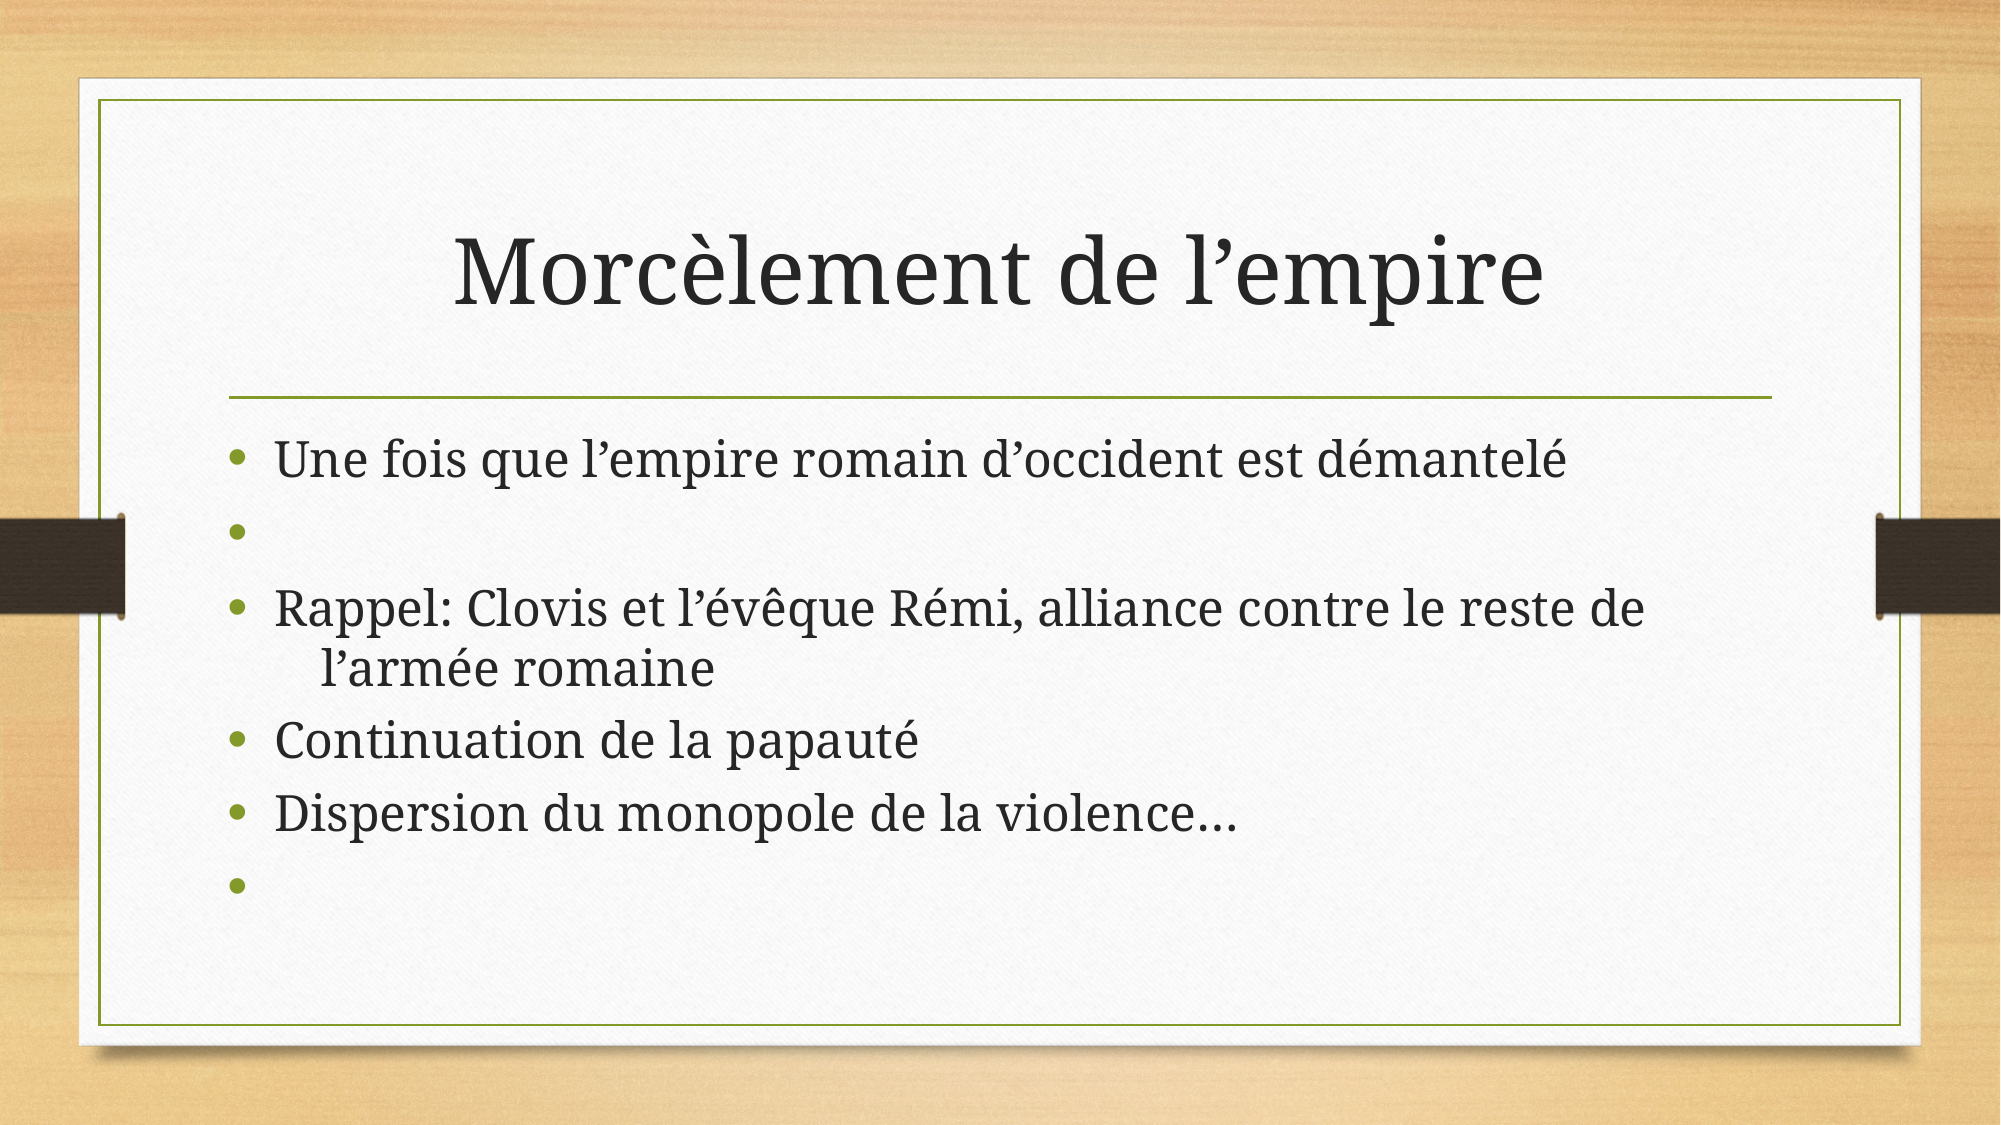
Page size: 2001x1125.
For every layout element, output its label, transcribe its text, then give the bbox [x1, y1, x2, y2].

title Morcèlement de l’empire [212, 161, 1788, 376]
list Une fois que l’empire romain d’occident est démantelé Rappel: Clovis et l’évêque Rémi, alliance contre le reste de l’armée romaine Continuation de la papauté Dispersion du monopole de la violence… [212, 419, 1788, 964]
